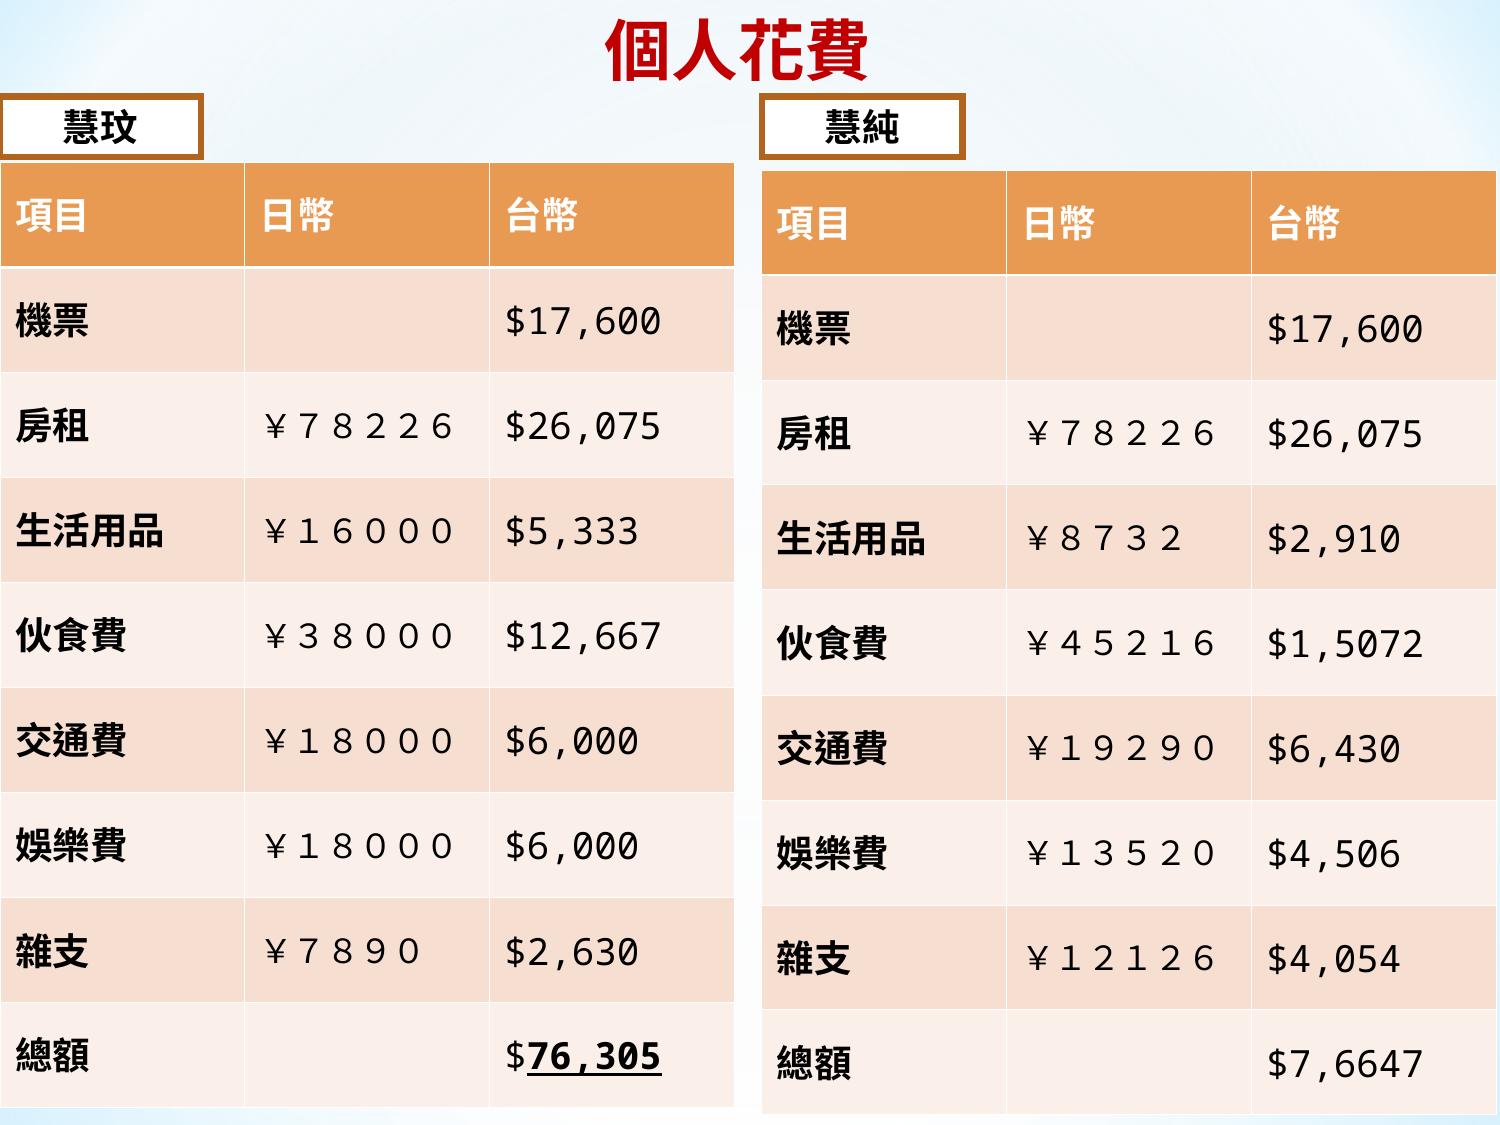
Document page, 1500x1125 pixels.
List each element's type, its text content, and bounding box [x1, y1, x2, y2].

table_cell $7,6647 [1252, 1010, 1496, 1114]
table_cell 娛樂費 [1, 793, 244, 897]
table_cell ￥７８２２６ [1007, 381, 1251, 484]
table_cell 交通費 [762, 696, 1006, 800]
text_box 慧純 [761, 96, 963, 158]
table_cell 伙食費 [762, 590, 1006, 695]
table_cell ￥１８０００ [245, 688, 489, 792]
table_cell $26,075 [1252, 381, 1496, 484]
table_cell $6,430 [1252, 696, 1496, 800]
table_cell 房租 [762, 381, 1006, 484]
table_cell 生活用品 [762, 485, 1006, 589]
table_cell $6,000 [490, 688, 734, 792]
table_cell ￥７８２２６ [245, 373, 489, 477]
table_cell $2,910 [1252, 485, 1496, 589]
text_box 慧玟 [0, 96, 201, 158]
table_cell $1,5072 [1252, 590, 1496, 695]
table_cell $6,000 [490, 793, 734, 897]
table_cell [245, 269, 489, 372]
table_cell $26,075 [490, 373, 734, 477]
table_cell $4,054 [1252, 906, 1496, 1009]
table_cell $2,630 [490, 898, 734, 1002]
table_header 項目 [762, 171, 1006, 274]
table_cell [245, 1003, 489, 1107]
table_cell 機票 [762, 276, 1006, 380]
table_cell 雜支 [1, 898, 244, 1002]
table_cell 房租 [1, 373, 244, 477]
table_cell ￥３８０００ [245, 583, 489, 687]
table_cell $5,333 [490, 478, 734, 582]
table_cell 交通費 [1, 688, 244, 792]
table_cell $4,506 [1252, 801, 1496, 905]
table_header 日幣 [245, 163, 489, 266]
table_cell ￥１２１２６ [1007, 906, 1251, 1009]
table_cell ￥１３５２０ [1007, 801, 1251, 905]
table_cell [1007, 1010, 1251, 1114]
table_cell $17,600 [1252, 276, 1496, 380]
table_cell ￥８７３２ [1007, 485, 1251, 589]
table_cell 生活用品 [1, 478, 244, 582]
table_cell $17,600 [490, 269, 734, 372]
table_cell [1007, 276, 1251, 380]
table_header 台幣 [490, 163, 734, 266]
picture [0, 0, 1500, 1125]
table_cell 伙食費 [1, 583, 244, 687]
table_cell 娛樂費 [762, 801, 1006, 905]
table_header 台幣 [1252, 171, 1496, 274]
table_cell 總額 [1, 1003, 244, 1107]
table_cell 總額 [762, 1010, 1006, 1114]
table_cell ￥７８９０ [245, 898, 489, 1002]
table_cell ￥１９２９０ [1007, 696, 1251, 800]
table_cell $76,305 [490, 1003, 734, 1107]
table_cell 機票 [1, 269, 244, 372]
text_box 個人花費 [560, 0, 916, 97]
table_cell 雜支 [762, 906, 1006, 1009]
table_header 項目 [1, 163, 244, 266]
table_cell ￥１８０００ [245, 793, 489, 897]
table_cell ￥１６０００ [245, 478, 489, 582]
table_header 日幣 [1007, 171, 1251, 274]
table_cell $12,667 [490, 583, 734, 687]
table_cell ￥４５２１６ [1007, 590, 1251, 695]
